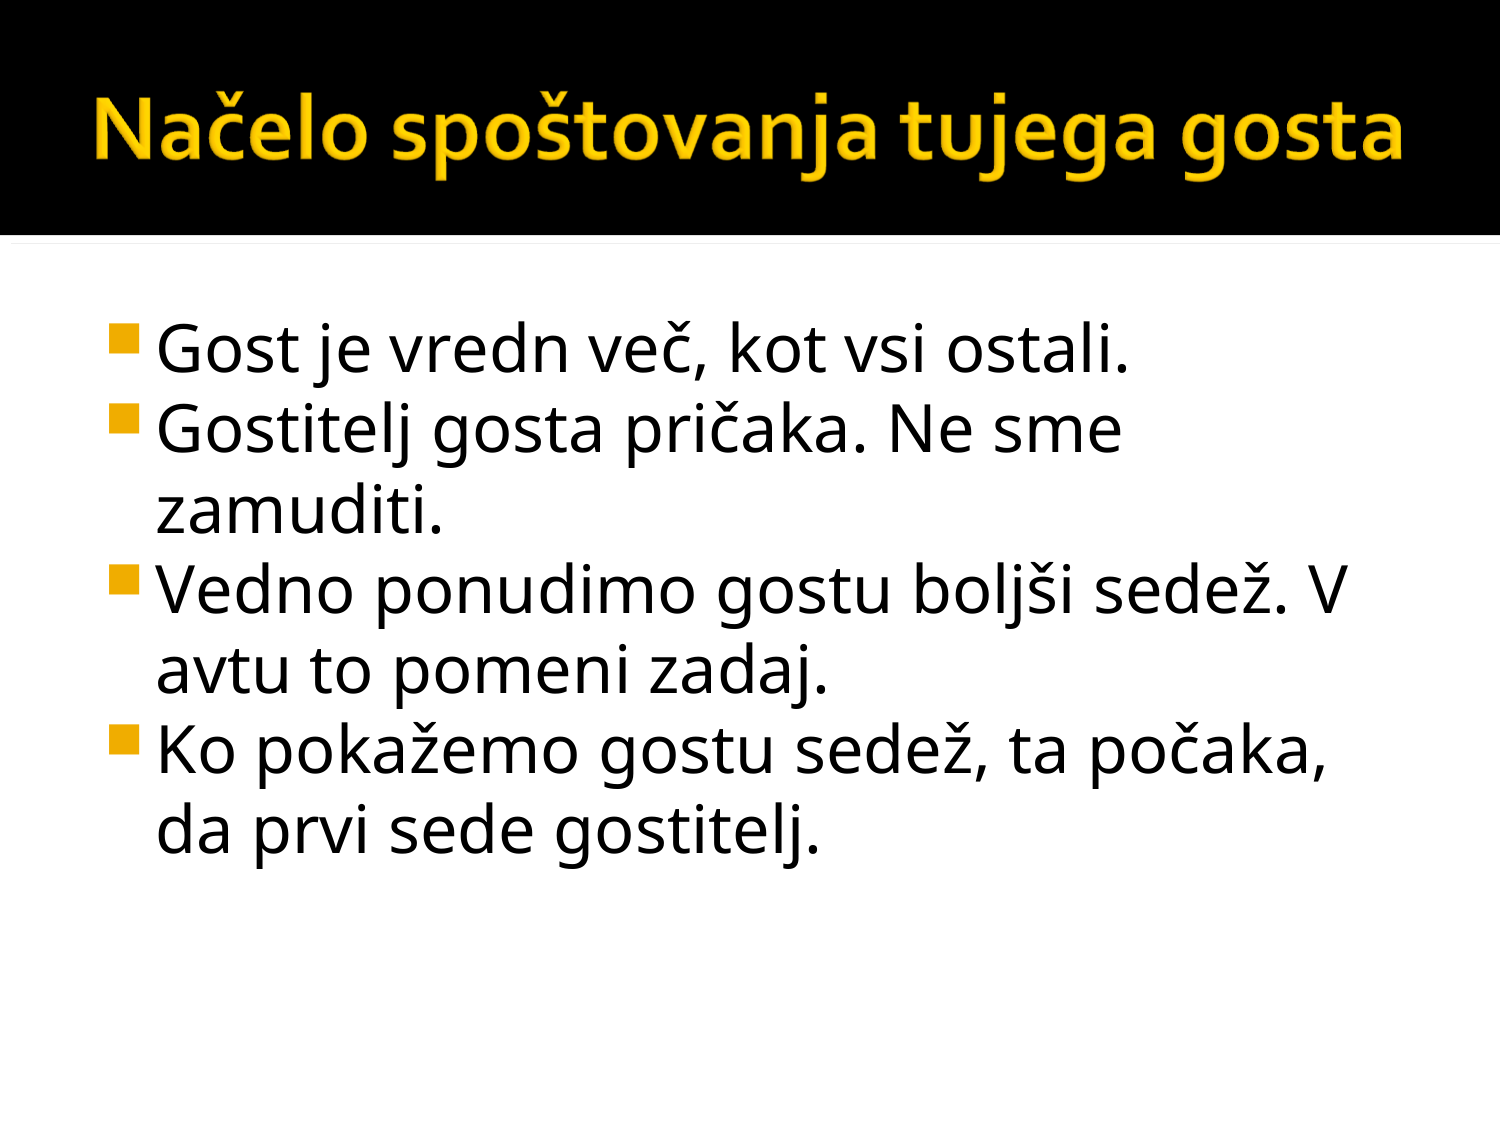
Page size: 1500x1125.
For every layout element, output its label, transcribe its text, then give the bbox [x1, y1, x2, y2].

list Gost je vredn več, kot vsi ostali. Gostitelj gosta pričaka. Ne sme zamuditi. Vedno ponudimo gostu boljši sedež. V avtu to pomeni zadaj. Ko pokažemo gostu sedež, ta počaka, da prvi sede gostitelj. [75, 291, 1426, 1051]
text_box [31, 24, 1466, 233]
